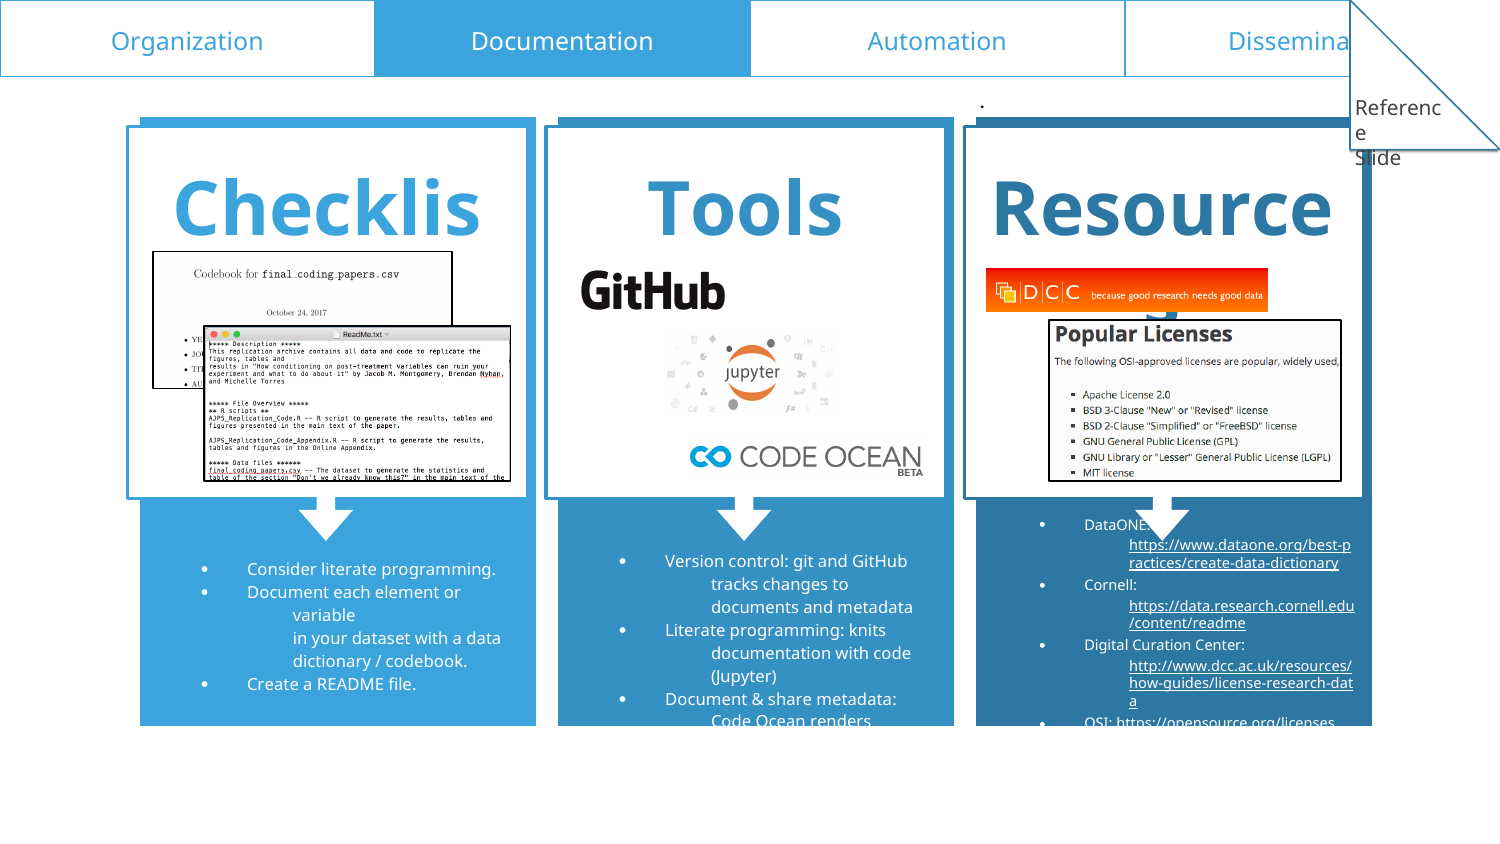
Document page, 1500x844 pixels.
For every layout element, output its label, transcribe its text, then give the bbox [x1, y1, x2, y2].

picture [579, 268, 727, 312]
text_box Resources [964, 145, 1360, 246]
text_box DataONE: https://www.dataone.org/best-practices/create-data-dictionary Cornell: https://data.research.cornell.edu/content/readme Digital Curation Center: http://www.dcc.ac.uk/resources/how-guides/license-research-data OSI: https://opensource.org/licenses [964, 498, 1372, 711]
text_box Checklist [150, 145, 505, 246]
text_box Organization [0, 0, 374, 77]
text_box Consider literate programming. Document each element or variable in your dataset with a data dictionary / codebook. Create a README file. [128, 541, 524, 711]
picture [941, 88, 1268, 463]
text_box [546, 117, 954, 726]
picture [665, 333, 835, 416]
text_box [128, 117, 536, 726]
picture [688, 437, 924, 477]
text_box [723, 719, 729, 726]
text_box [976, 711, 1372, 726]
text_box Dissemination [1125, 0, 1350, 77]
text_box Automation [750, 0, 1124, 77]
text_box [1086, 719, 1093, 726]
text_box [1349, 0, 1500, 150]
picture [204, 326, 510, 481]
text_box [964, 117, 1339, 145]
picture [985, 268, 1268, 312]
text_box Tools [569, 145, 923, 246]
picture [1049, 320, 1341, 481]
text_box Reference Slide [1339, 79, 1466, 156]
text_box [964, 156, 1372, 498]
text_box Documentation [375, 0, 749, 77]
text_box Version control: git and GitHub tracks changes to documents and metadata Literate programming: knits documentation with code (Jupyter) Document & share metadata: Code Ocean renders documentation, notebooks, and records metadata [546, 533, 942, 711]
text_box [758, 716, 765, 726]
picture [153, 252, 452, 388]
